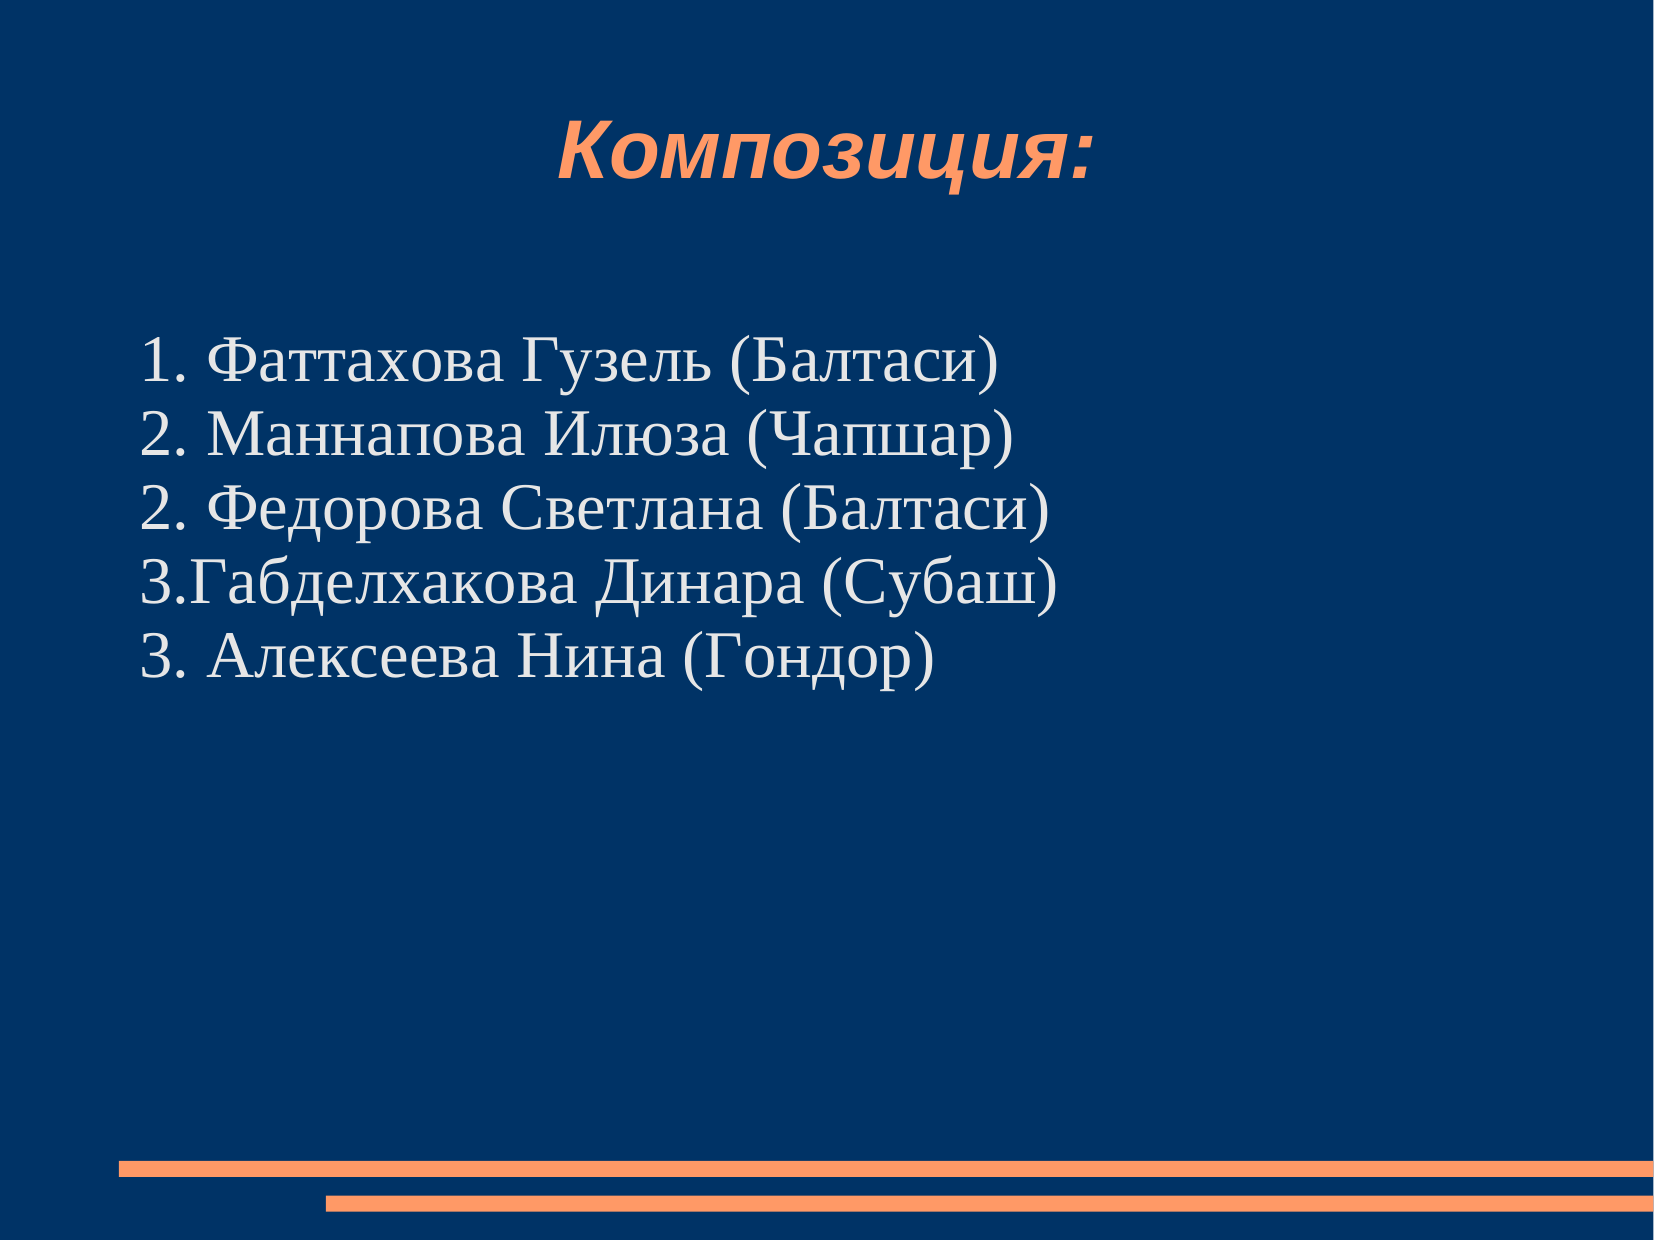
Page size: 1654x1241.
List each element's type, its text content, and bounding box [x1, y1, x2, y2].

title Композиция: [121, 46, 1534, 254]
list 1. Фаттахова Гузель (Балтаси) 2. Маннапова Илюза (Чапшар) 2. Федорова Светлана (Балтаси) 3.Габделхакова Динара (Субаш) 3. Алексеева Нина (Гондор) [121, 322, 1561, 1118]
